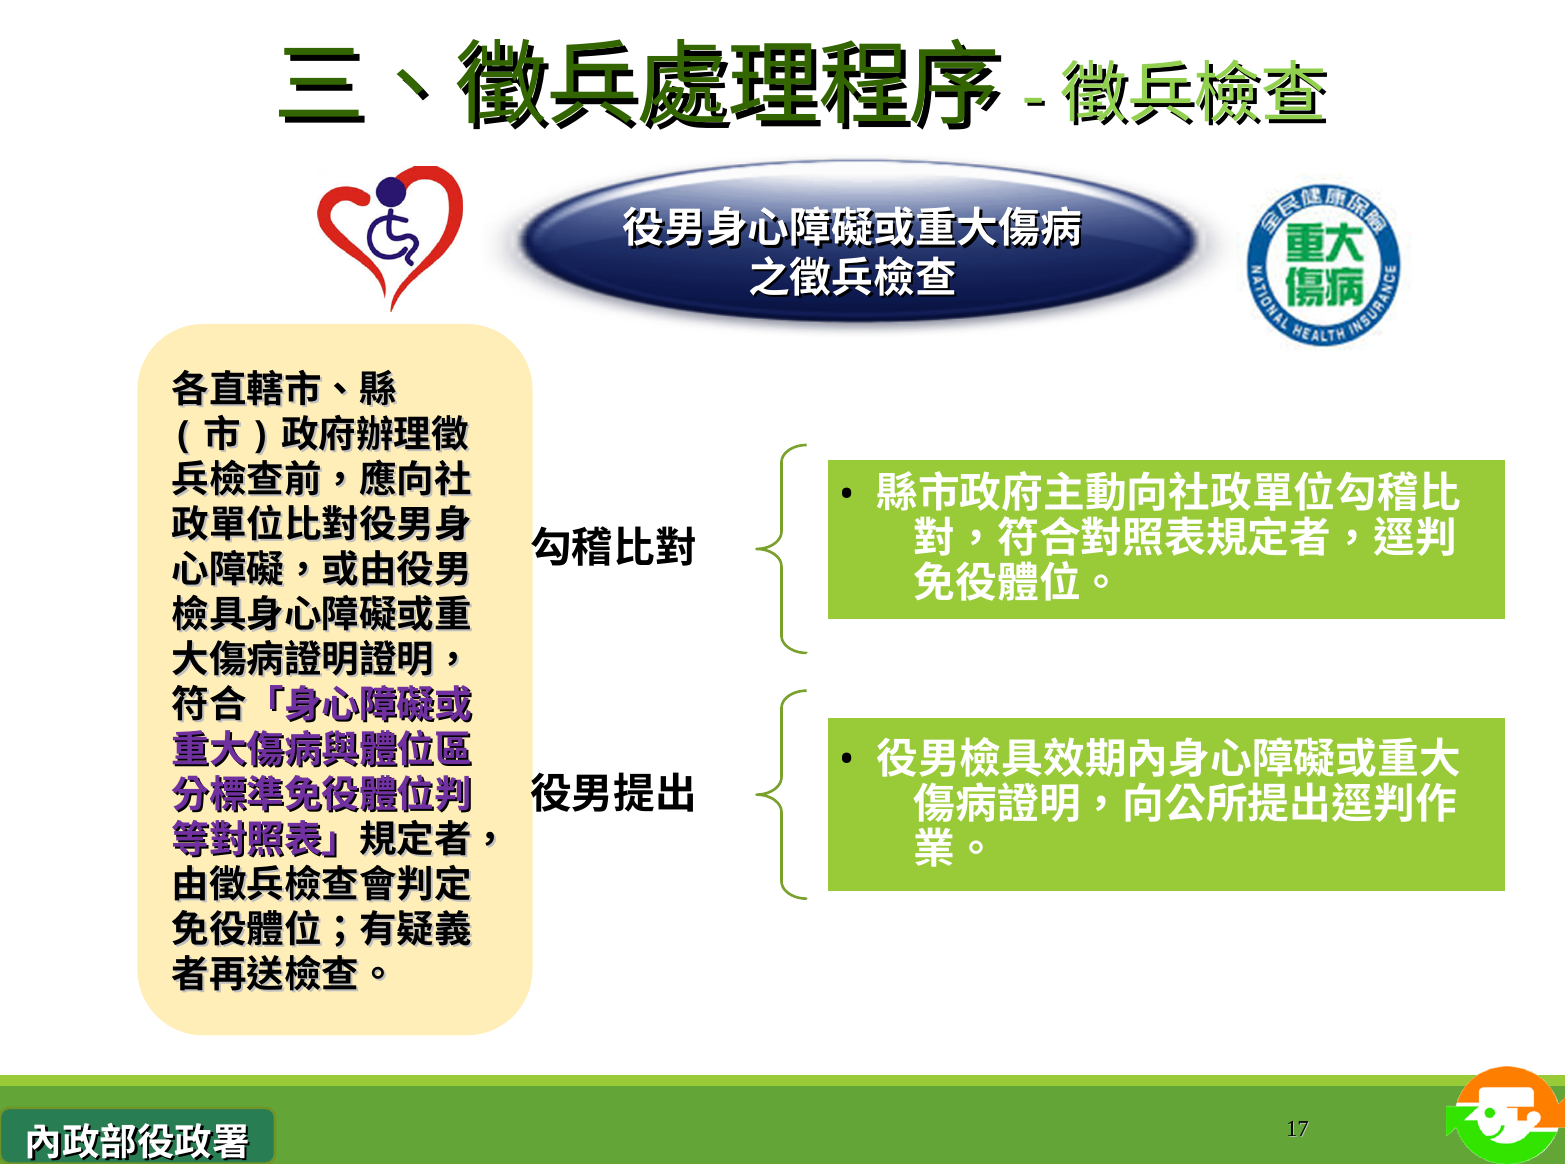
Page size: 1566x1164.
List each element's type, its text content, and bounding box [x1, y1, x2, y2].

text_box 役男提出 [506, 690, 757, 899]
text_box 勾稽比對 [506, 445, 757, 653]
text_box 役男身心障礙或重大傷病 之徵兵檢查 [567, 193, 1138, 308]
text_box 內政部役政署 [0, 1107, 276, 1164]
text_box 三、徵兵處理程序-徵兵檢查 [228, 18, 1374, 143]
text_box 縣市政府主動向社政單位勾稽比對，符合對照表規定者，逕判免役體位。 [826, 458, 1506, 621]
picture [475, 153, 1413, 358]
text_box 各直轄市、縣(市)政府辦理徵兵檢查前，應向社政單位比對役男身心障礙，或由役男檢具身心障礙或重大傷病證明證明，符合「身心障礙或重大傷病與體位區分標準免役體位判等對照表」規定者，由徵兵檢查會判定免役體位；有疑義者再送檢查。 [137, 323, 533, 1036]
text_box 16 [1270, 1096, 1440, 1158]
text_box 役男檢具效期內身心障礙或重大傷病證明，向公所提出逕判作業。 [826, 717, 1506, 893]
picture [1446, 1067, 1566, 1164]
picture [317, 166, 463, 312]
